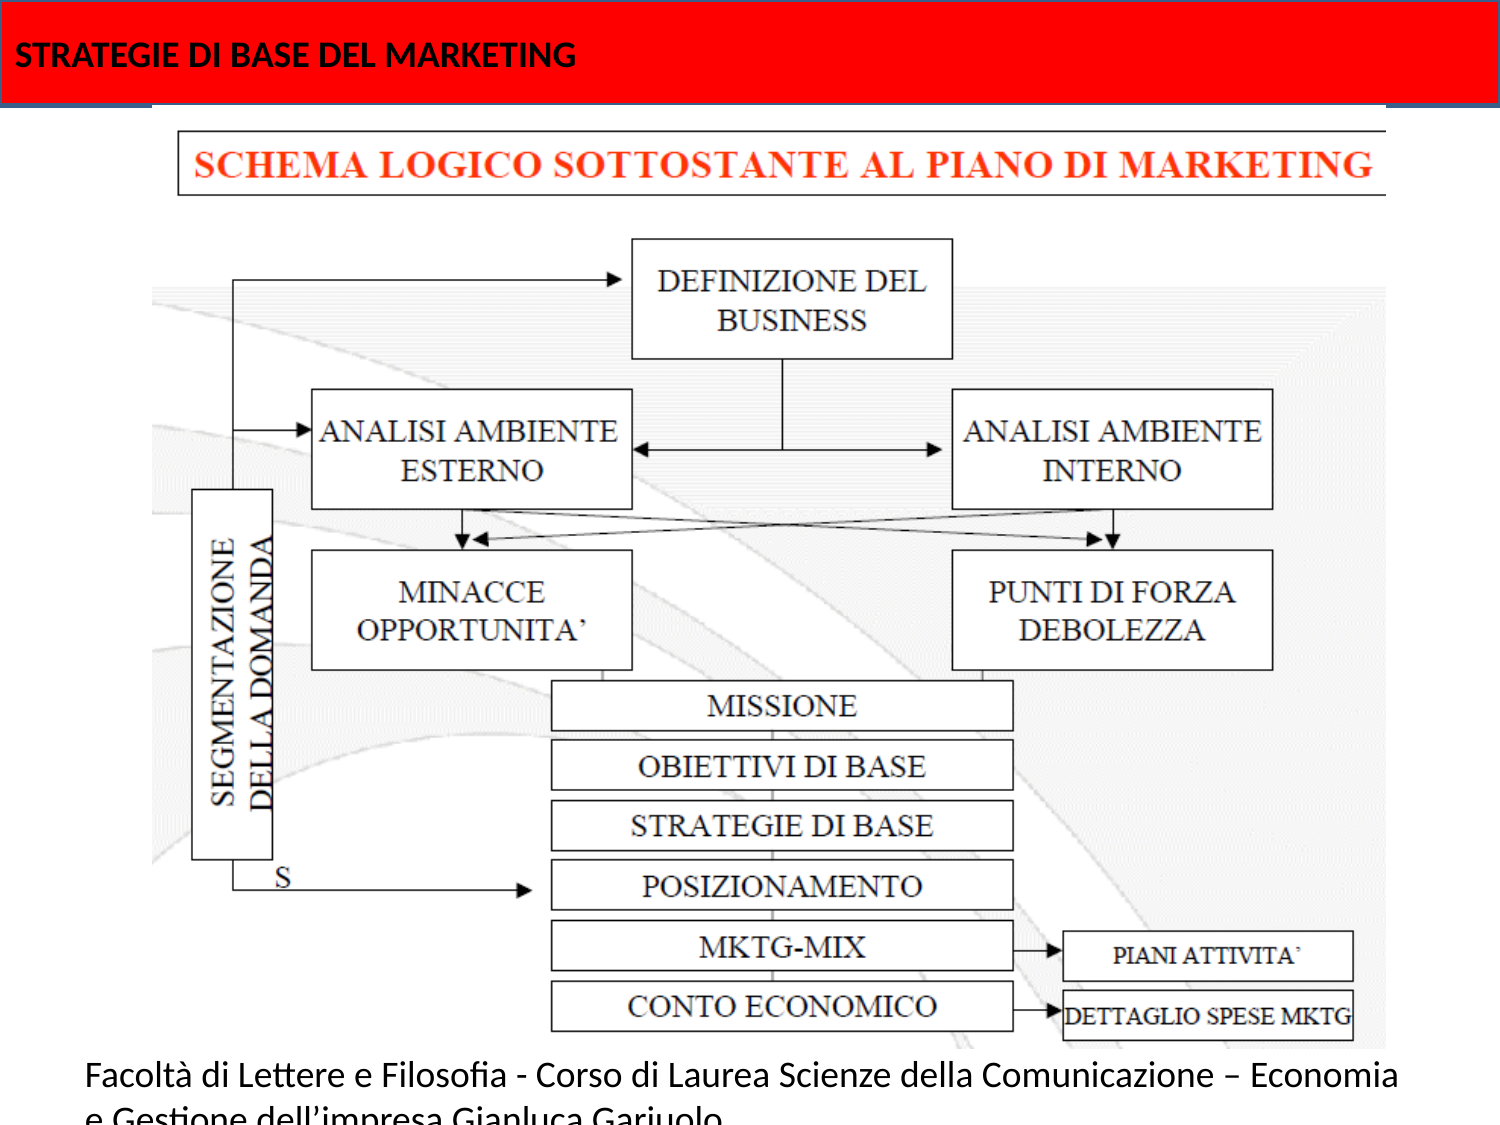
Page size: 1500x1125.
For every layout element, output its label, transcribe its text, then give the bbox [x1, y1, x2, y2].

text_box STRATEGIE DI BASE DEL MARKETING [0, 0, 1500, 106]
footer Facoltà di Lettere e Filosofia - Corso di Laurea Scienze della Comunicazione – Economia e Gestione dell’impresa Gianluca Gariuolo [70, 1042, 1442, 1103]
picture [152, 105, 1386, 1042]
